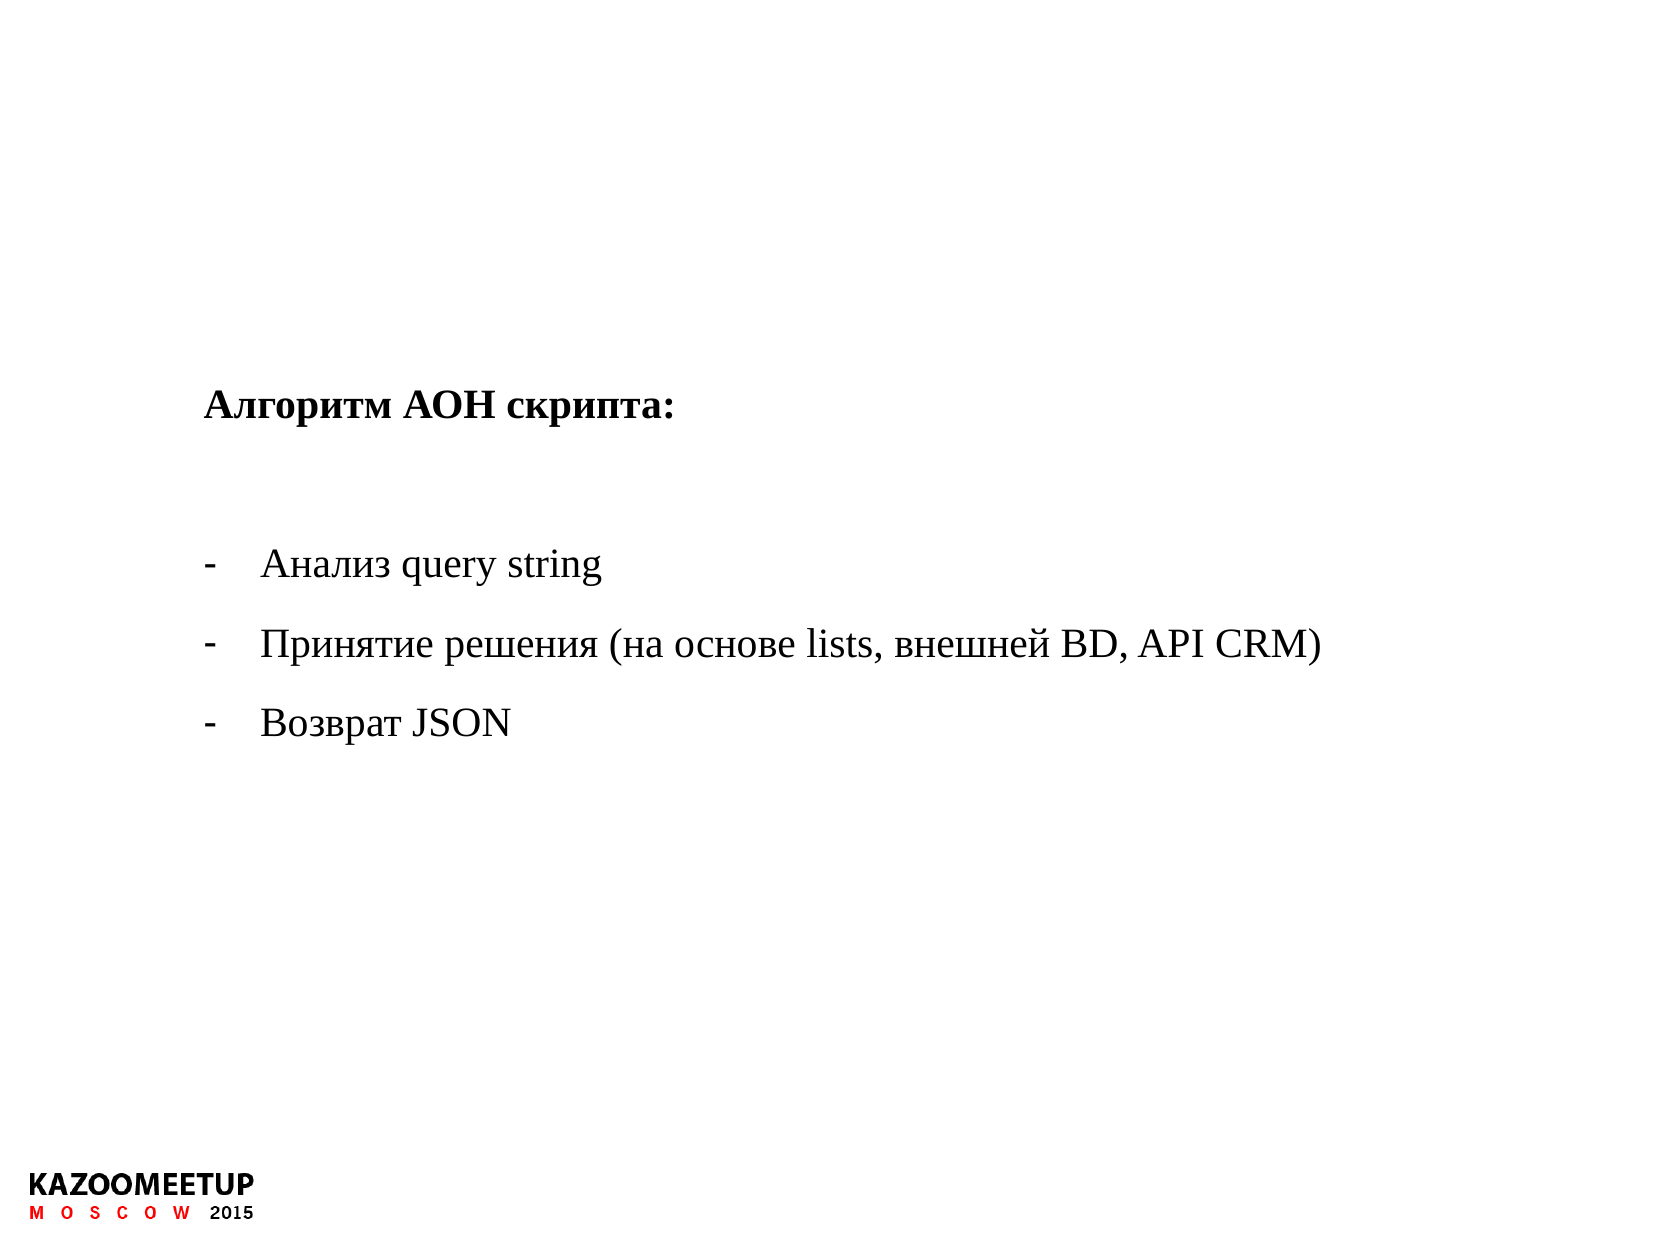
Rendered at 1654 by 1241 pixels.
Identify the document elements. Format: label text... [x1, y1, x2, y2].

subtitle Алгоритм АОН скрипта: Анализ query string Принятие решения (на основе lists, внешней BD, API CRM) Возврат JSON [75, 88, 1564, 1034]
picture [21, 1157, 262, 1233]
